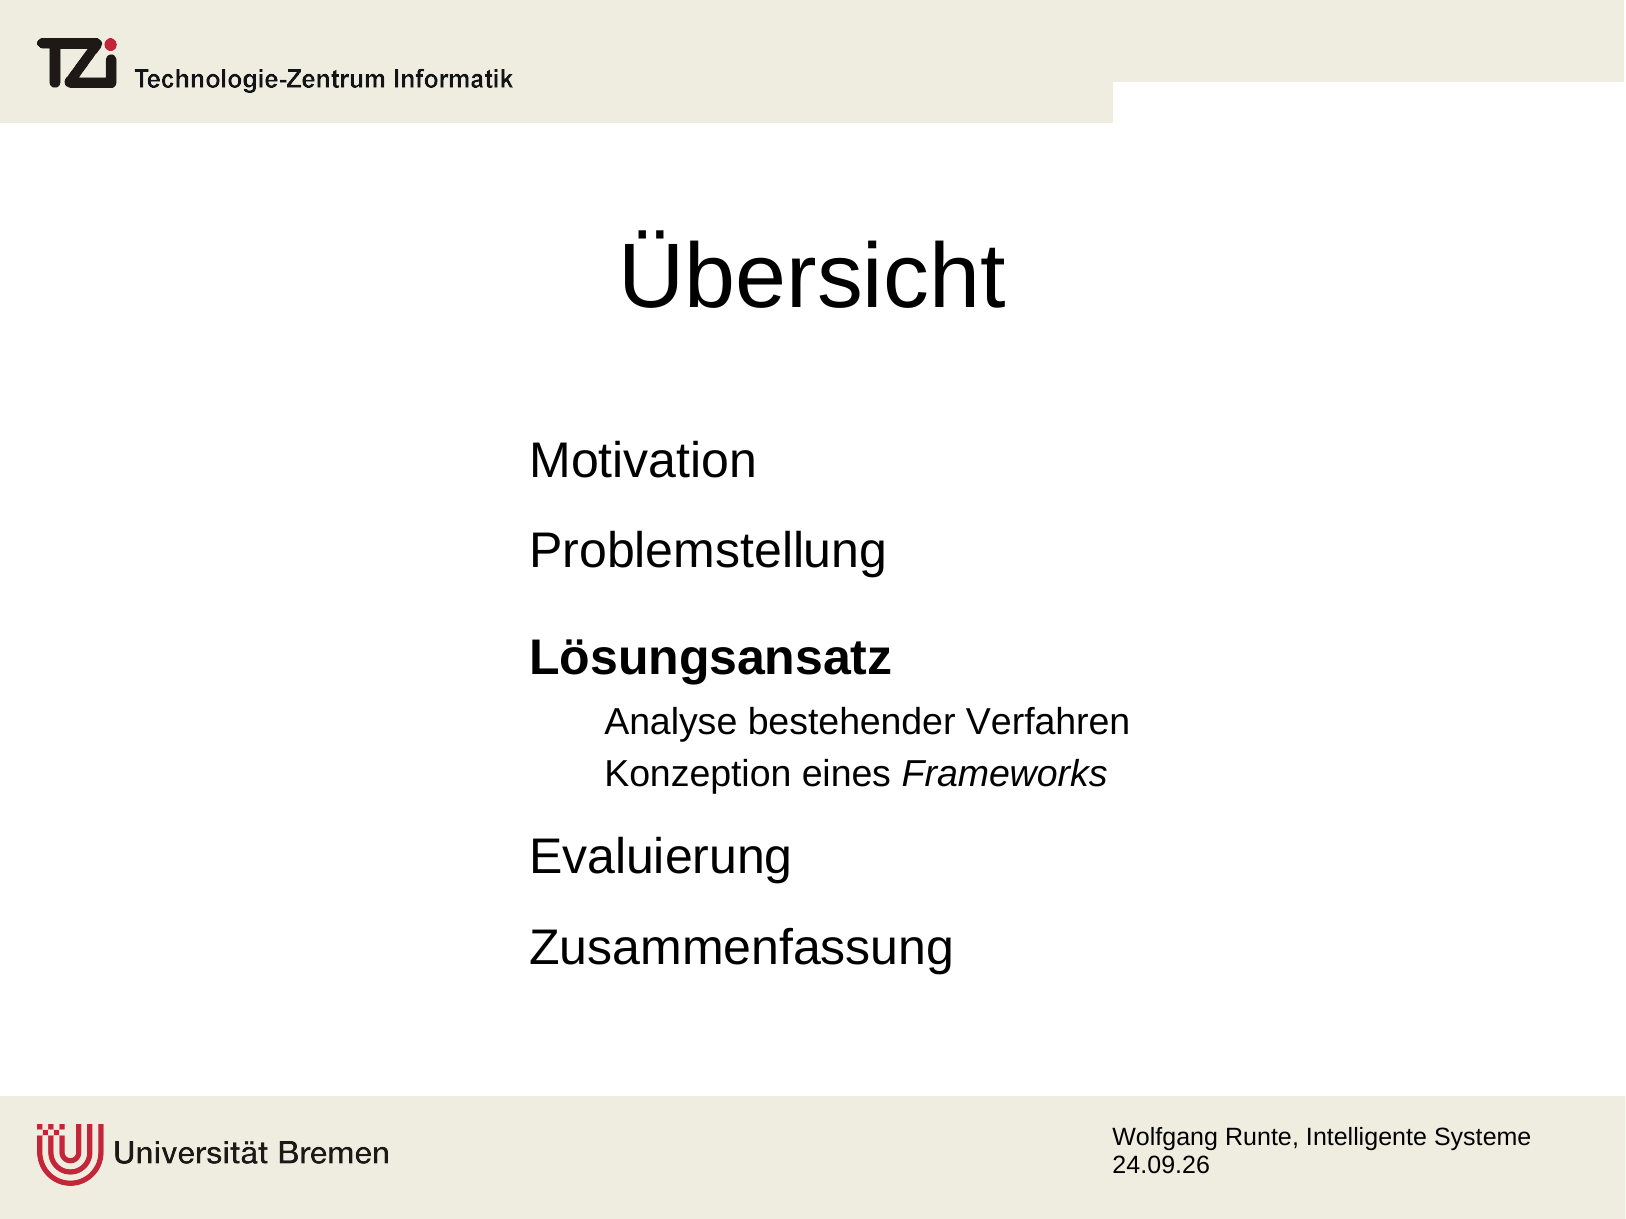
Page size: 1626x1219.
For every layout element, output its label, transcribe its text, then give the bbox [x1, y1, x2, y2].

picture [37, 1124, 388, 1186]
picture [37, 38, 513, 93]
title Übersicht [112, 162, 1513, 393]
list Motivation Problemstellung Lösungsansatz Analyse bestehender Verfahren Konzeption eines Frameworks Evaluierung Zusammenfassung [529, 433, 1528, 978]
